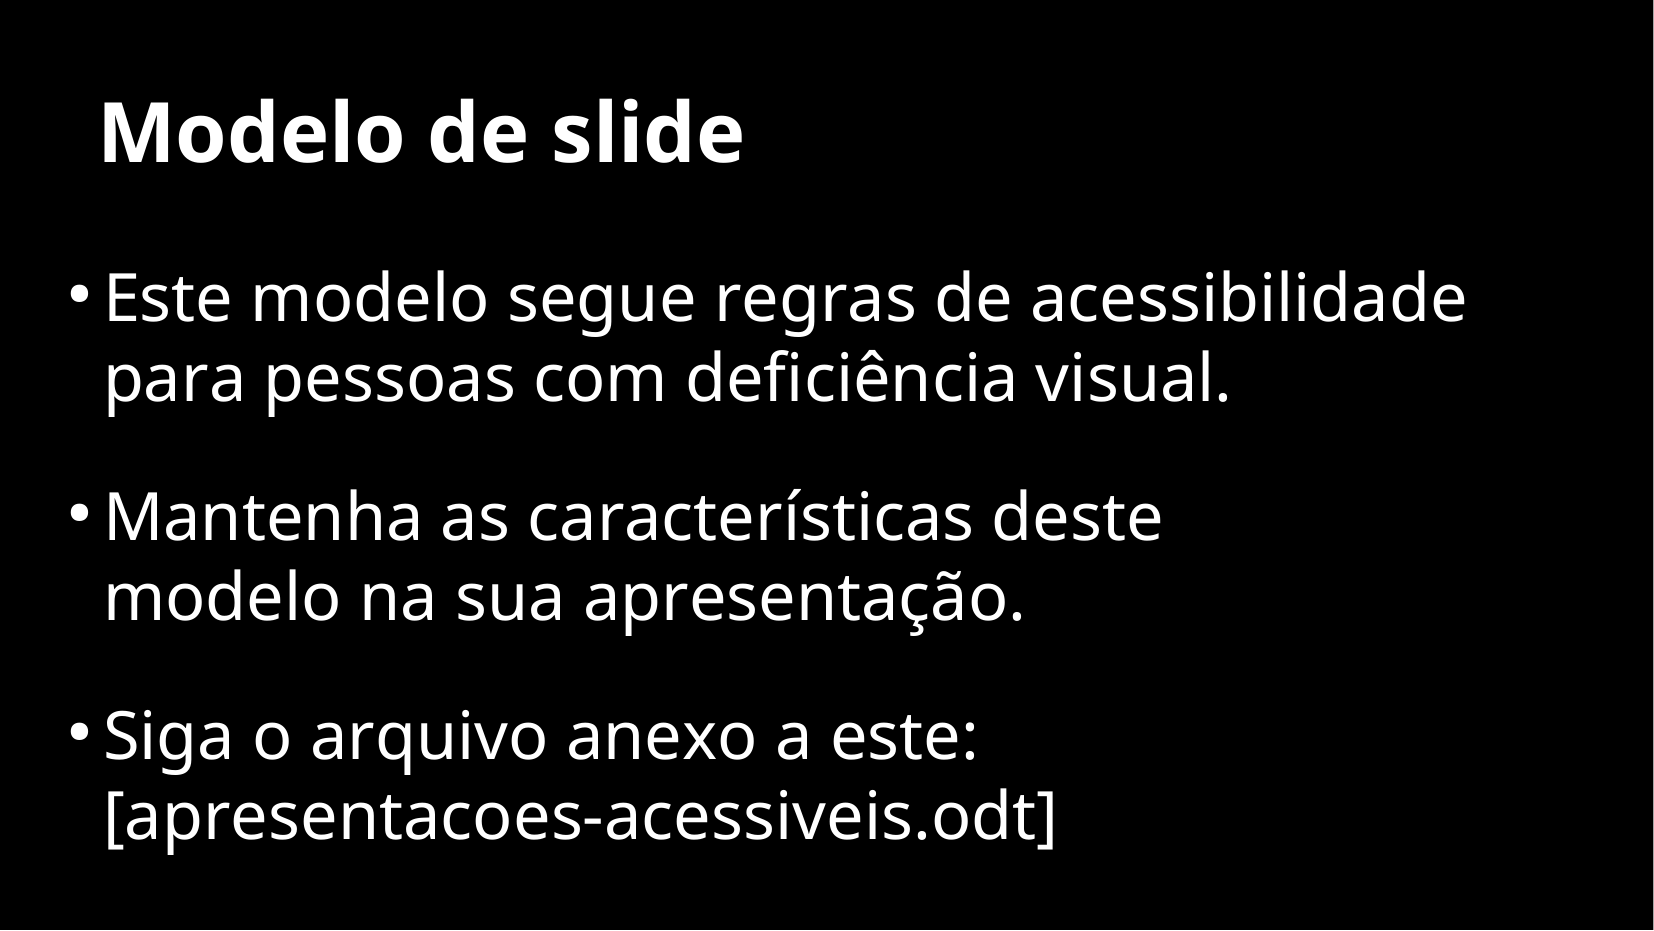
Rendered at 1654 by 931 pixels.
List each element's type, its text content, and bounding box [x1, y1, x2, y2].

text_box Modelo de slide [82, 70, 1135, 130]
text_box Este modelo segue regras de acessibilidade para pessoas com deficiência visual. Mantenha as características deste modelo na sua apresentação. Siga o arquivo anexo a este: [apresentacoes-acessiveis.odt] [53, 247, 1536, 931]
